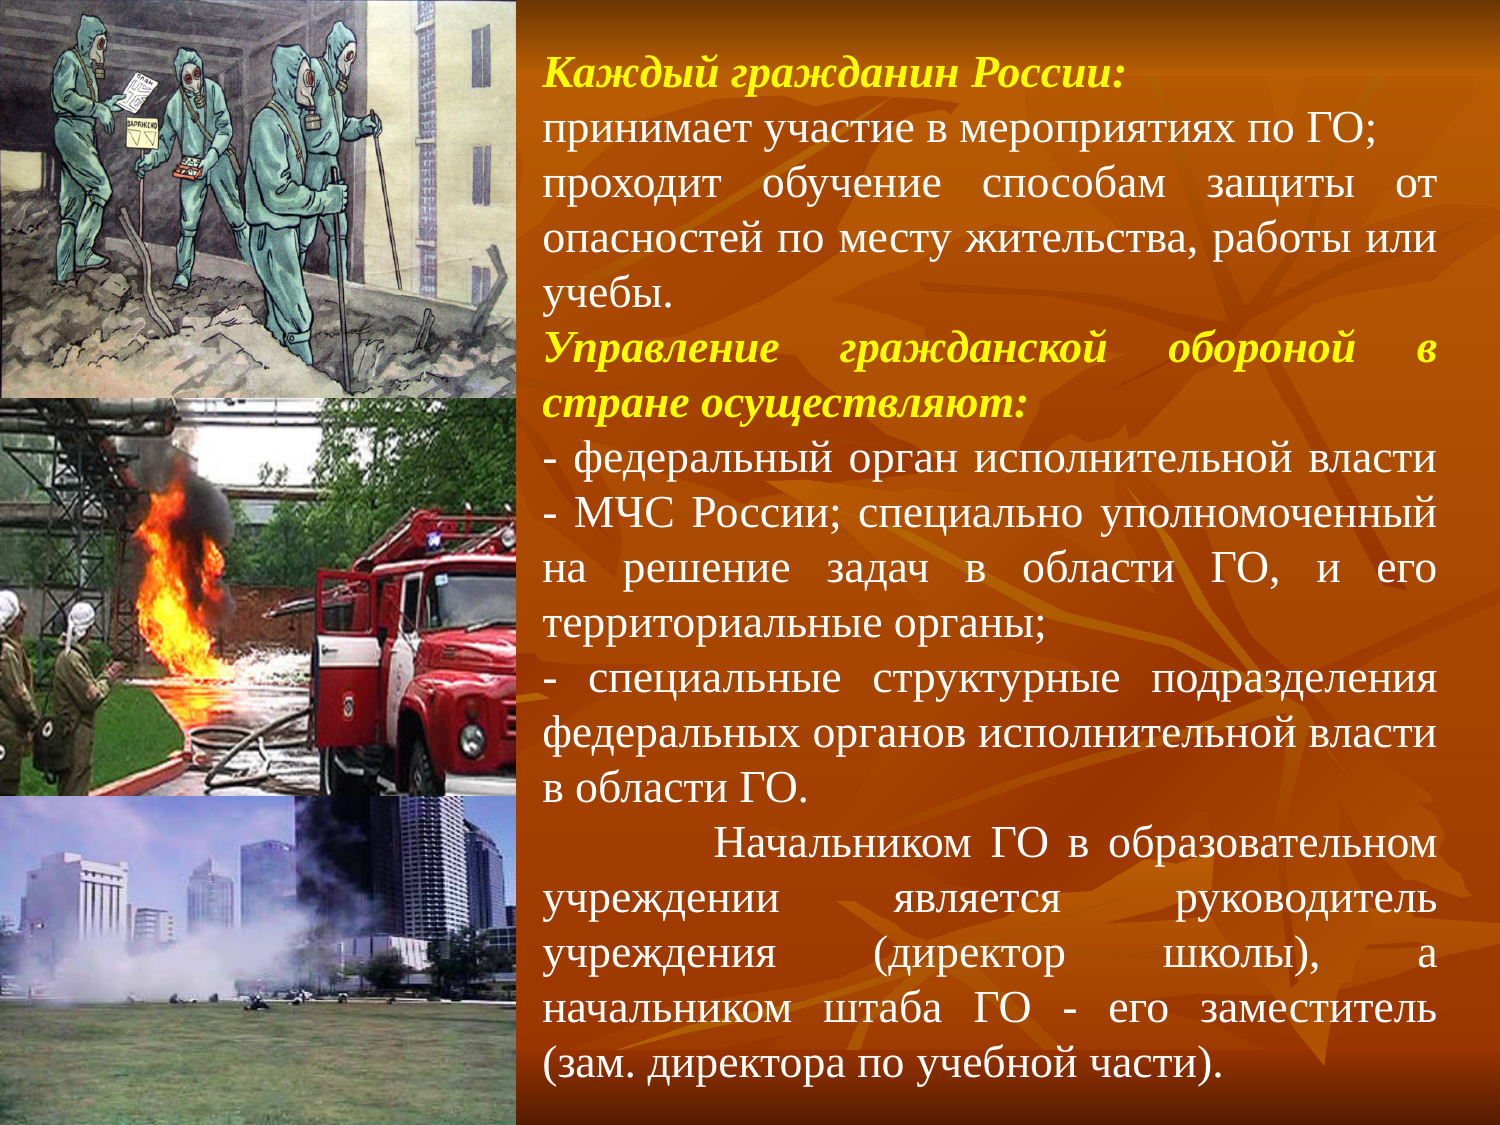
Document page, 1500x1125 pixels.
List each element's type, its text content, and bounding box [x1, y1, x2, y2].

text_box Каждый гражданин России: принимает участие в мероприятиях по ГО; проходит обучение способам защиты от опасностей по месту жительства, работы или учебы. Управление гражданской обороной в стране осуществляют: - федеральный орган исполнительной власти - МЧС России; специально уполномоченный на решение задач в области ГО, и его территориальные органы; - специальные структурные подразделения федеральных органов исполнительной власти в области ГО. Начальником ГО в образовательном учреждении является руководитель учреждения (директор школы), а начальником штаба ГО - его заместитель (зам. директора по учебной части). [527, 34, 1454, 1125]
picture [0, 0, 516, 1125]
